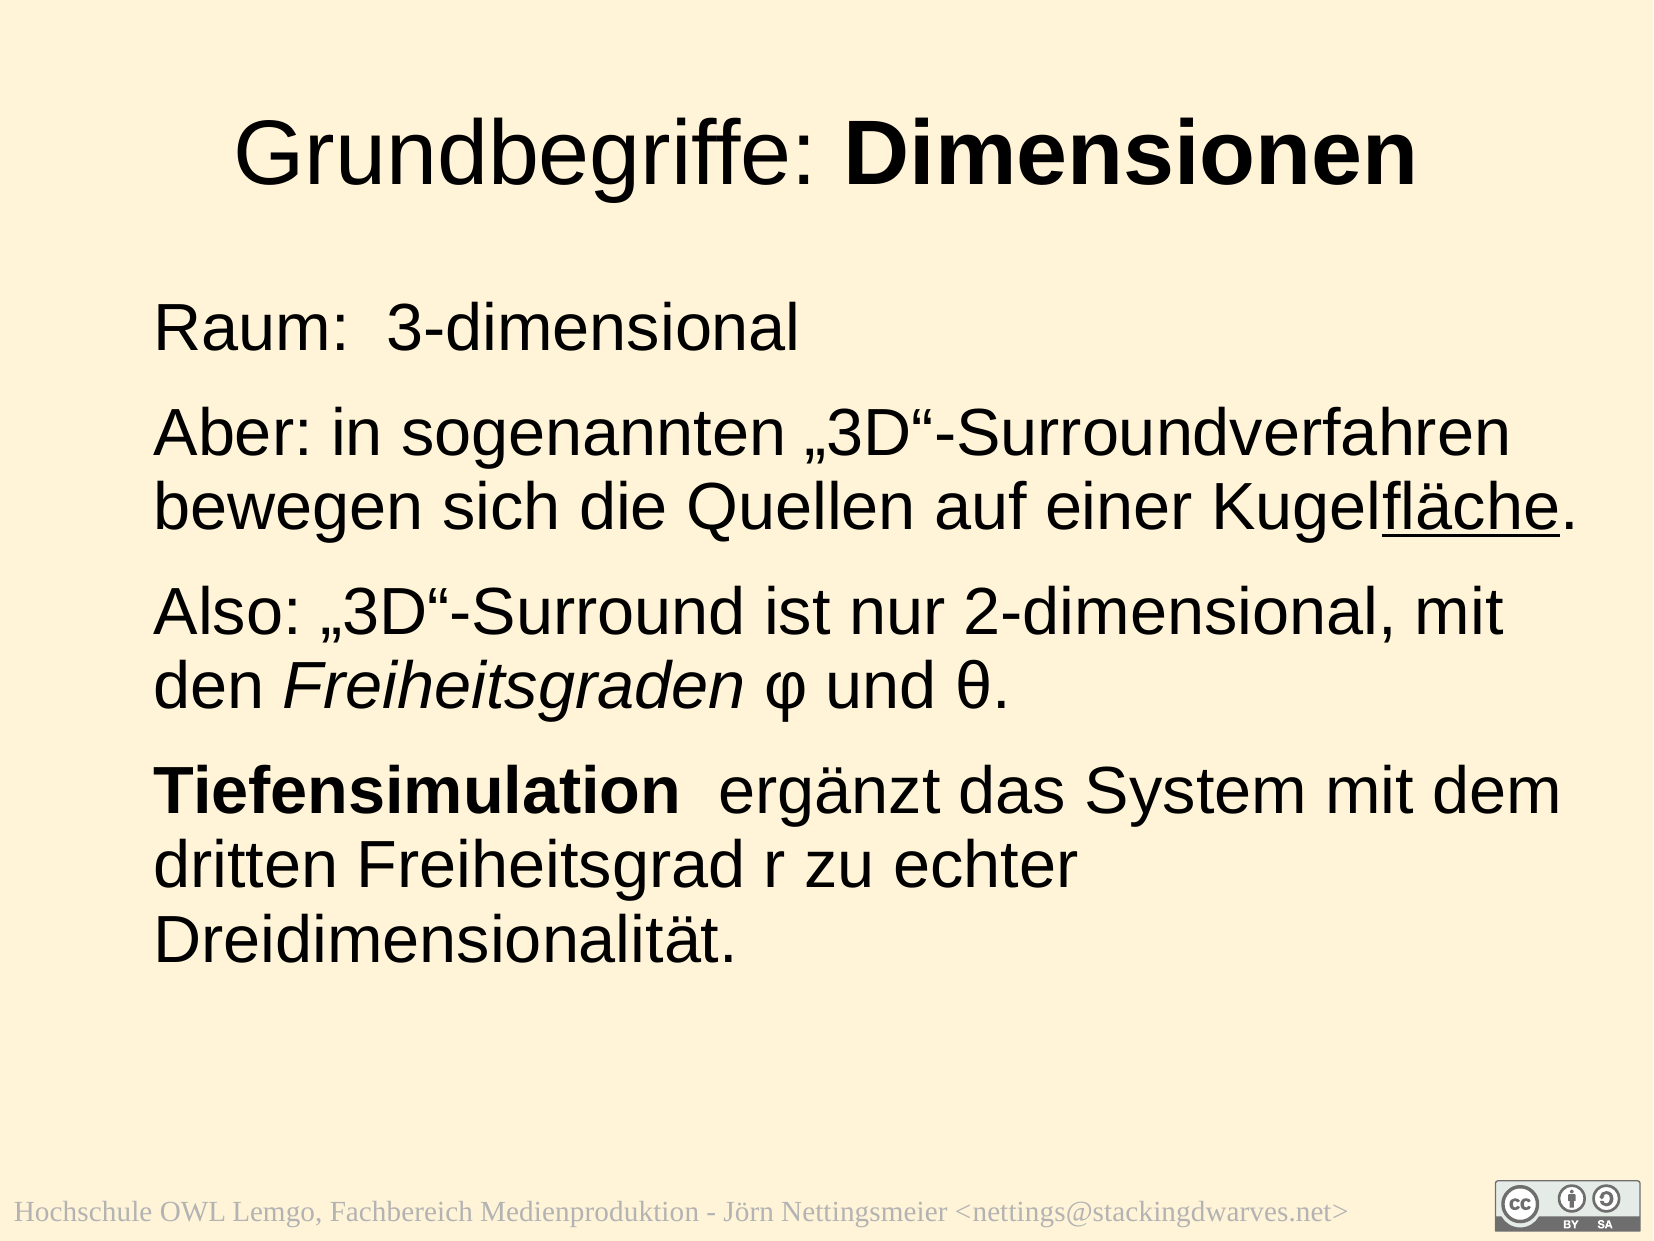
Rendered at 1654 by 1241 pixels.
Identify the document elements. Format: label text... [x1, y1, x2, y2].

title Grundbegriffe: Dimensionen [82, 49, 1571, 257]
list Raum: 3-dimensional Aber: in sogenannten „3D“-Surroundverfahren bewegen sich die Quellen auf einer Kugelfläche. Also: „3D“-Surround ist nur 2-dimensional, mit den Freiheitsgraden φ und θ. Tiefensimulation ergänzt das System mit dem dritten Freiheitsgrad r zu echter Dreidimensionalität. [82, 290, 1613, 1201]
